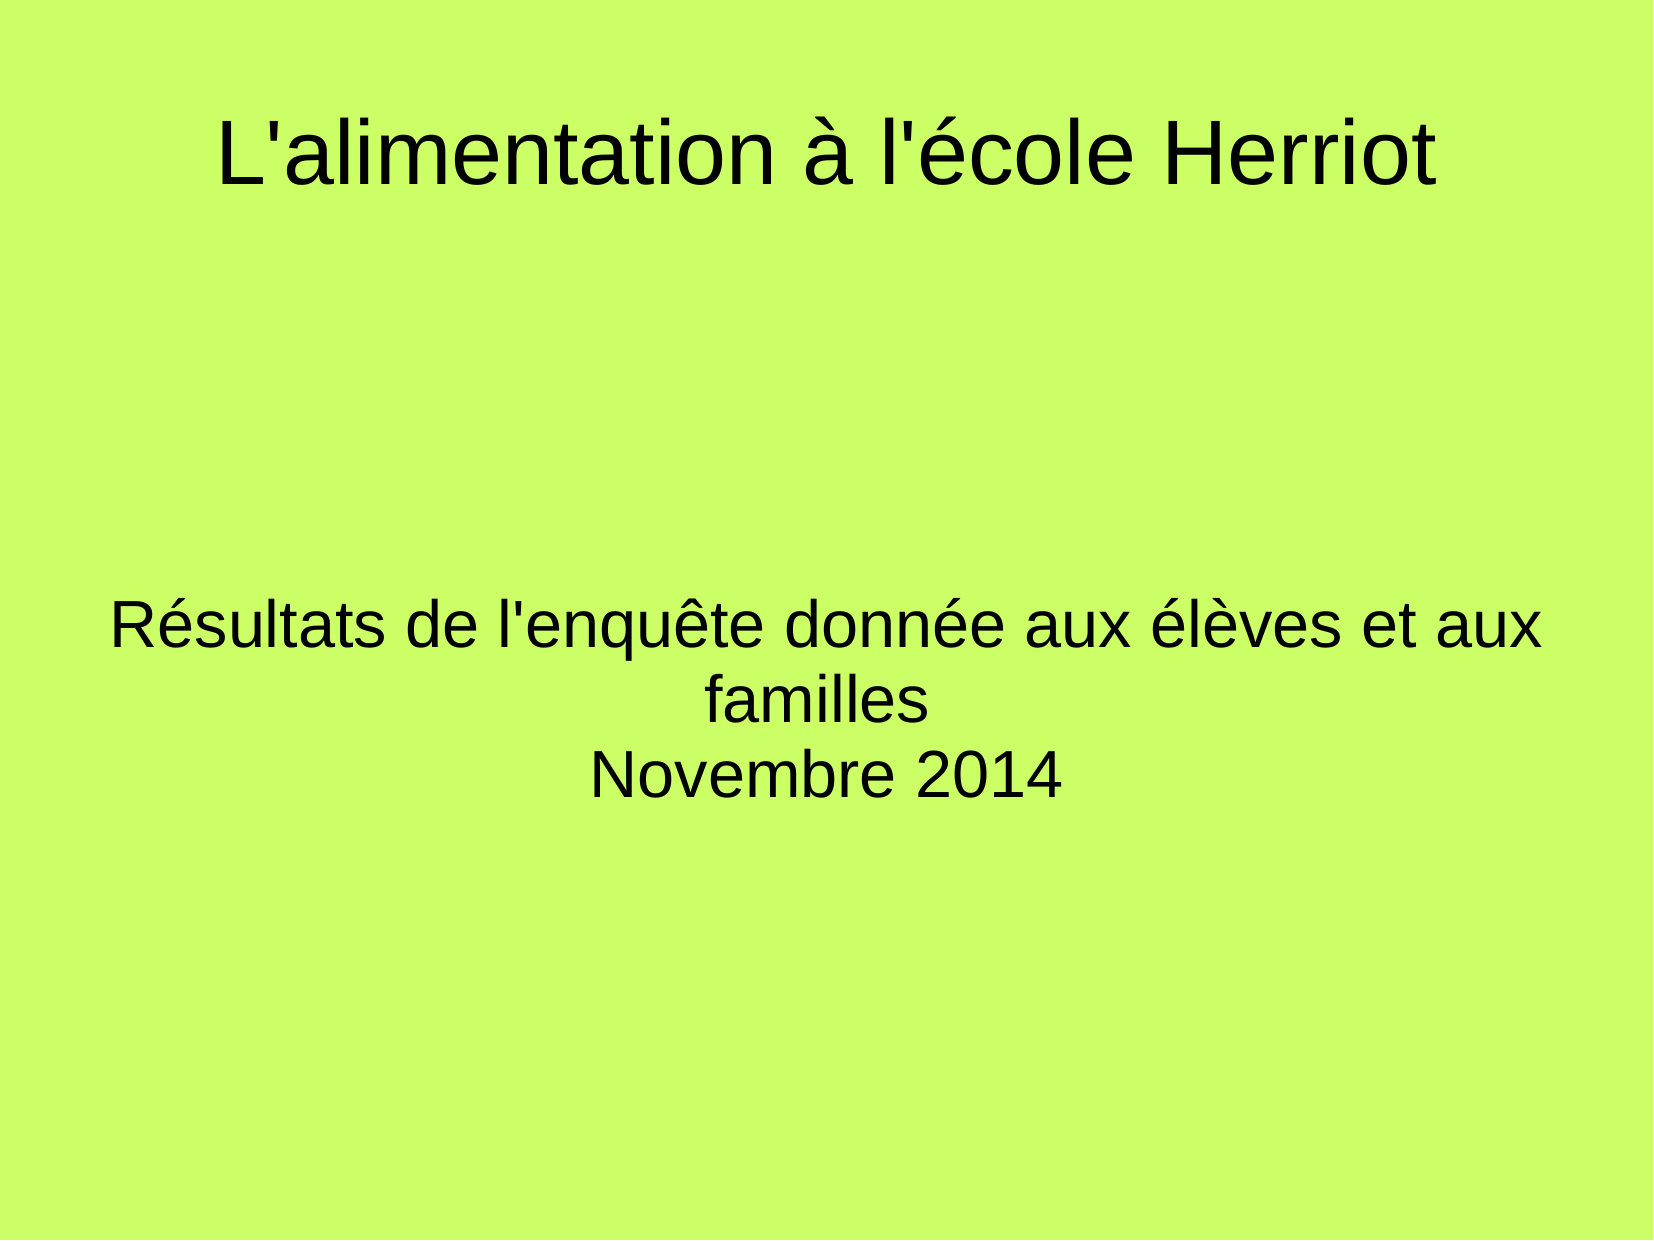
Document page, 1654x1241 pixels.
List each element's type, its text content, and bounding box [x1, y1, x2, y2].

title L'alimentation à l'école Herriot [82, 49, 1571, 257]
subtitle Résultats de l'enquête donnée aux élèves et aux familles Novembre 2014 [82, 290, 1571, 1109]
